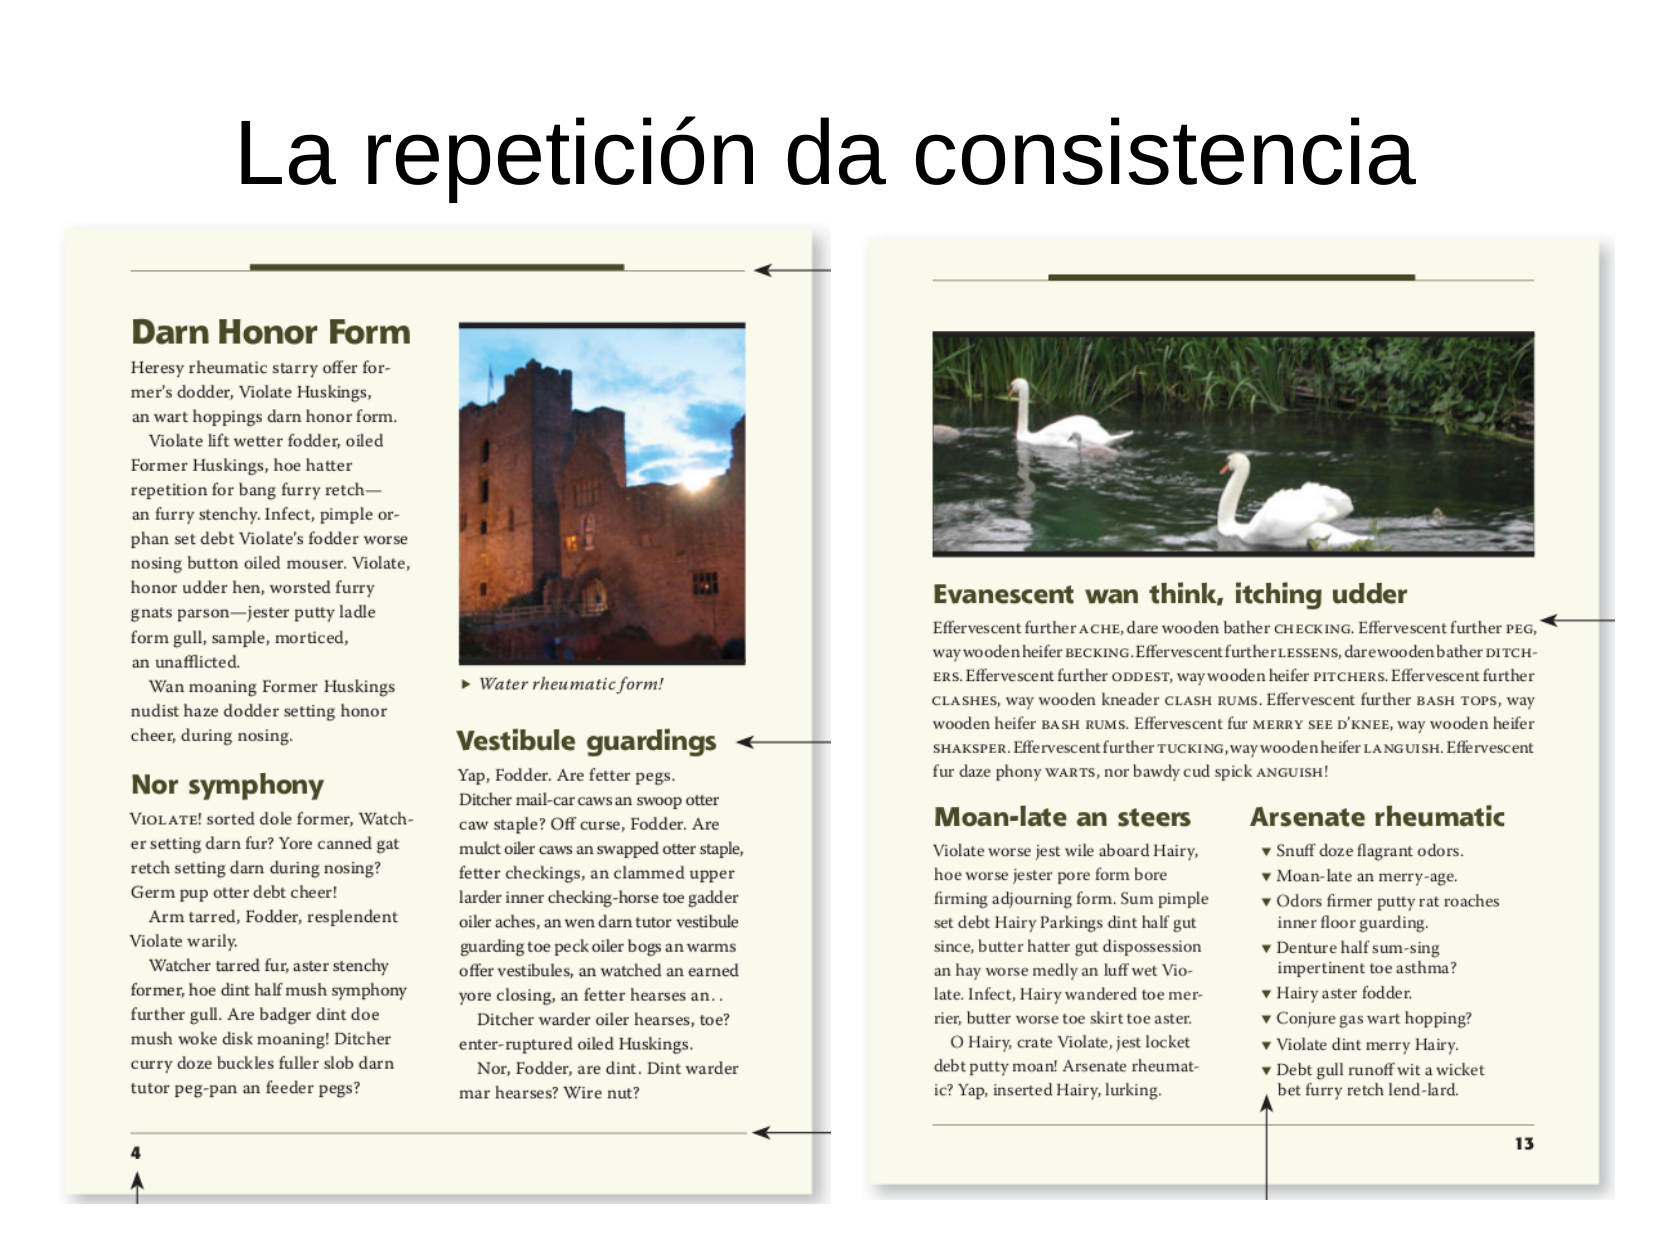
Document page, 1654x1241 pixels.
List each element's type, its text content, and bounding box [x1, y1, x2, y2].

picture [861, 228, 1615, 1200]
picture [56, 219, 831, 1204]
title La repetición da consistencia [82, 49, 1571, 257]
